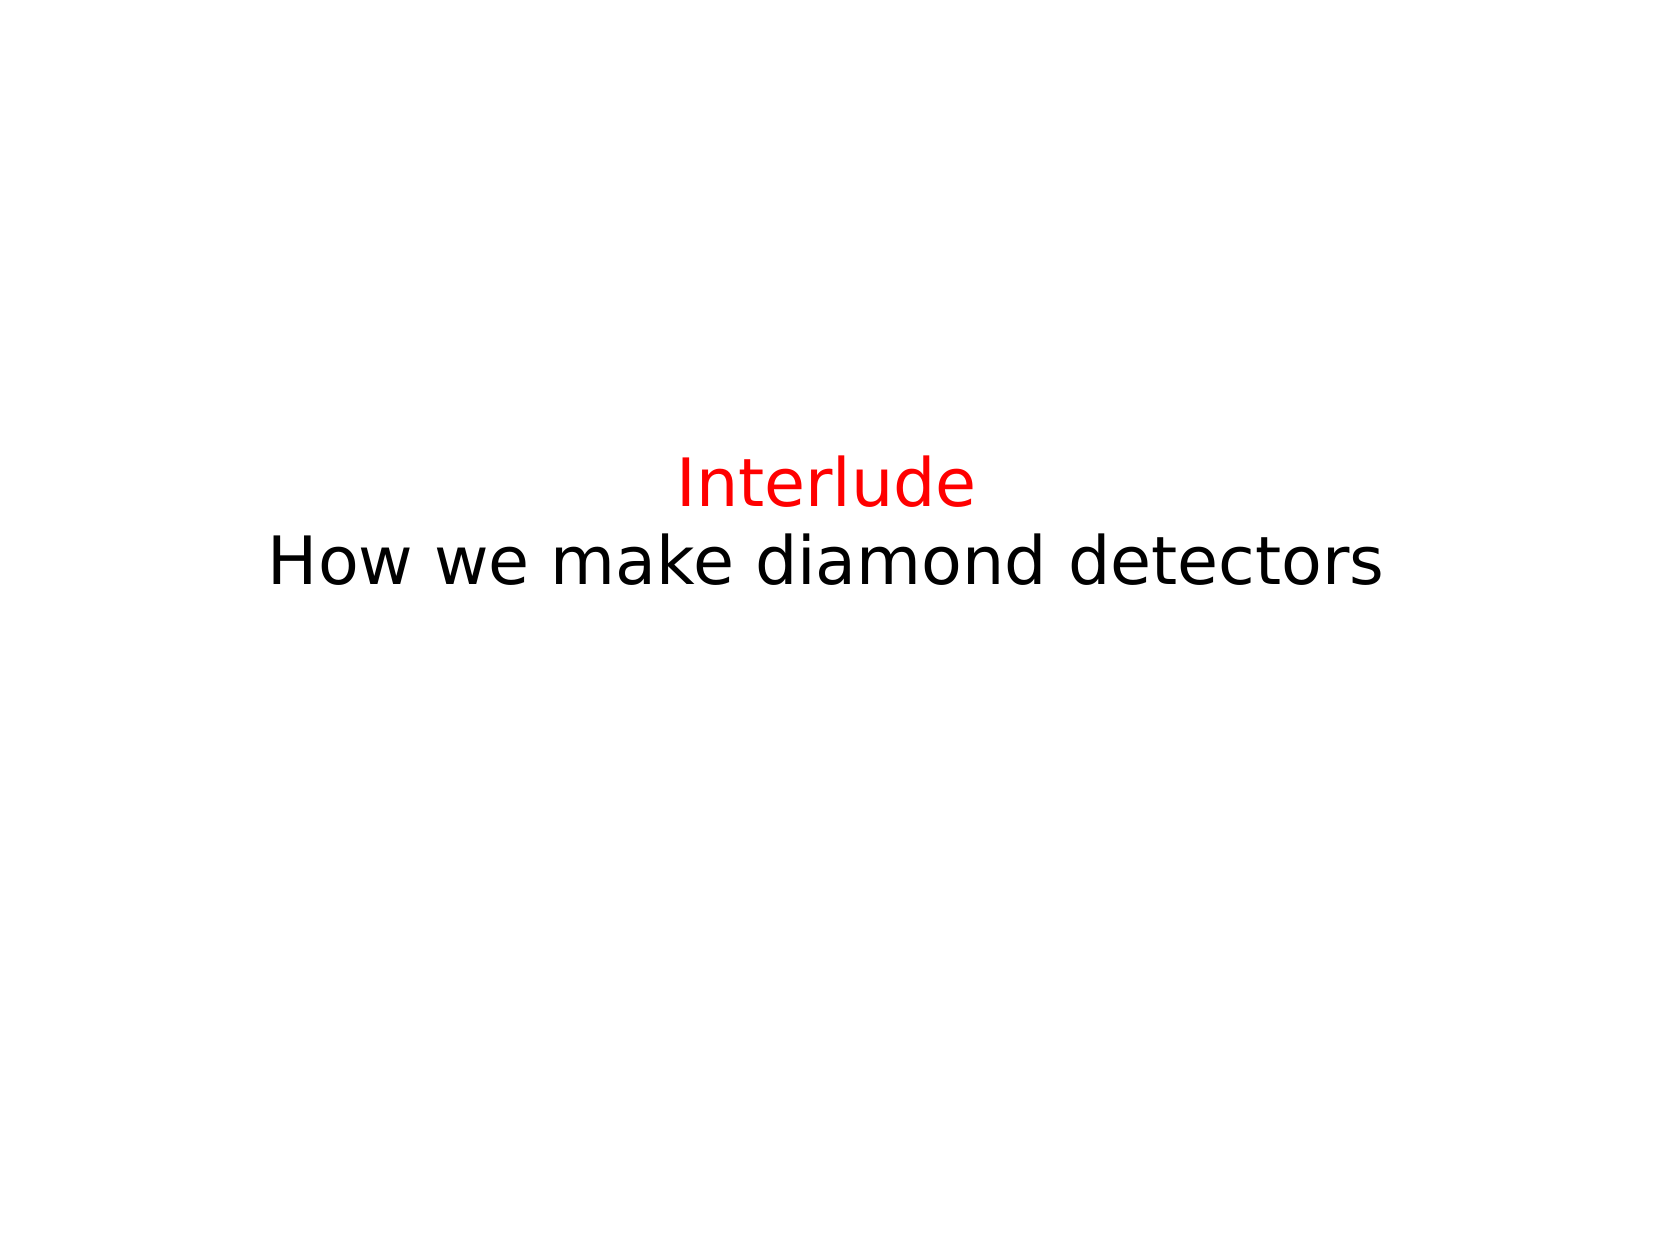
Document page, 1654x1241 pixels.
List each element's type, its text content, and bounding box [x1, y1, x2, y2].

subtitle Interlude How we make diamond detectors [82, 120, 1571, 925]
